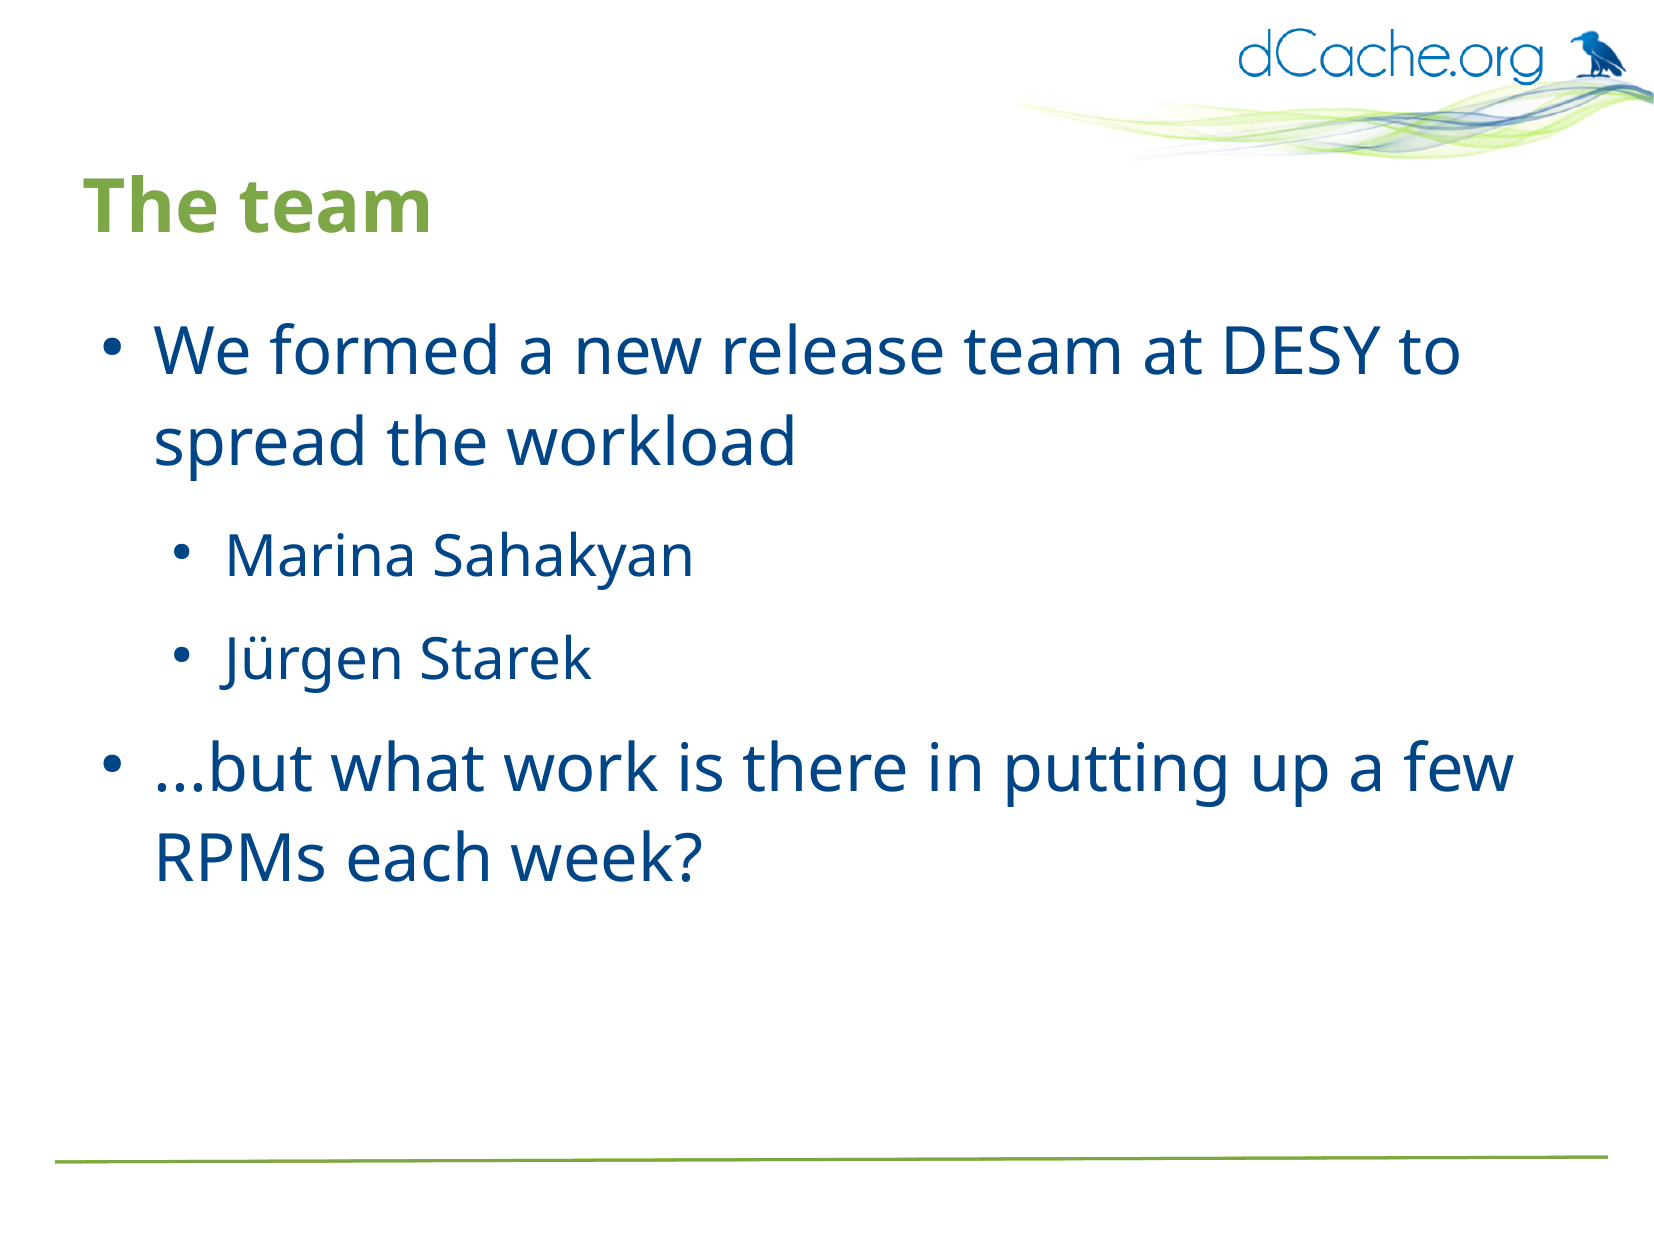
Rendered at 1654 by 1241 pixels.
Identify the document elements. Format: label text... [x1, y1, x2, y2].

title The team [82, 156, 1605, 251]
list We formed a new release team at DESY to spread the workload Marina Sahakyan Jürgen Starek ...but what work is there in putting up a few RPMs each week? [82, 302, 1571, 1023]
picture [956, 16, 1654, 169]
